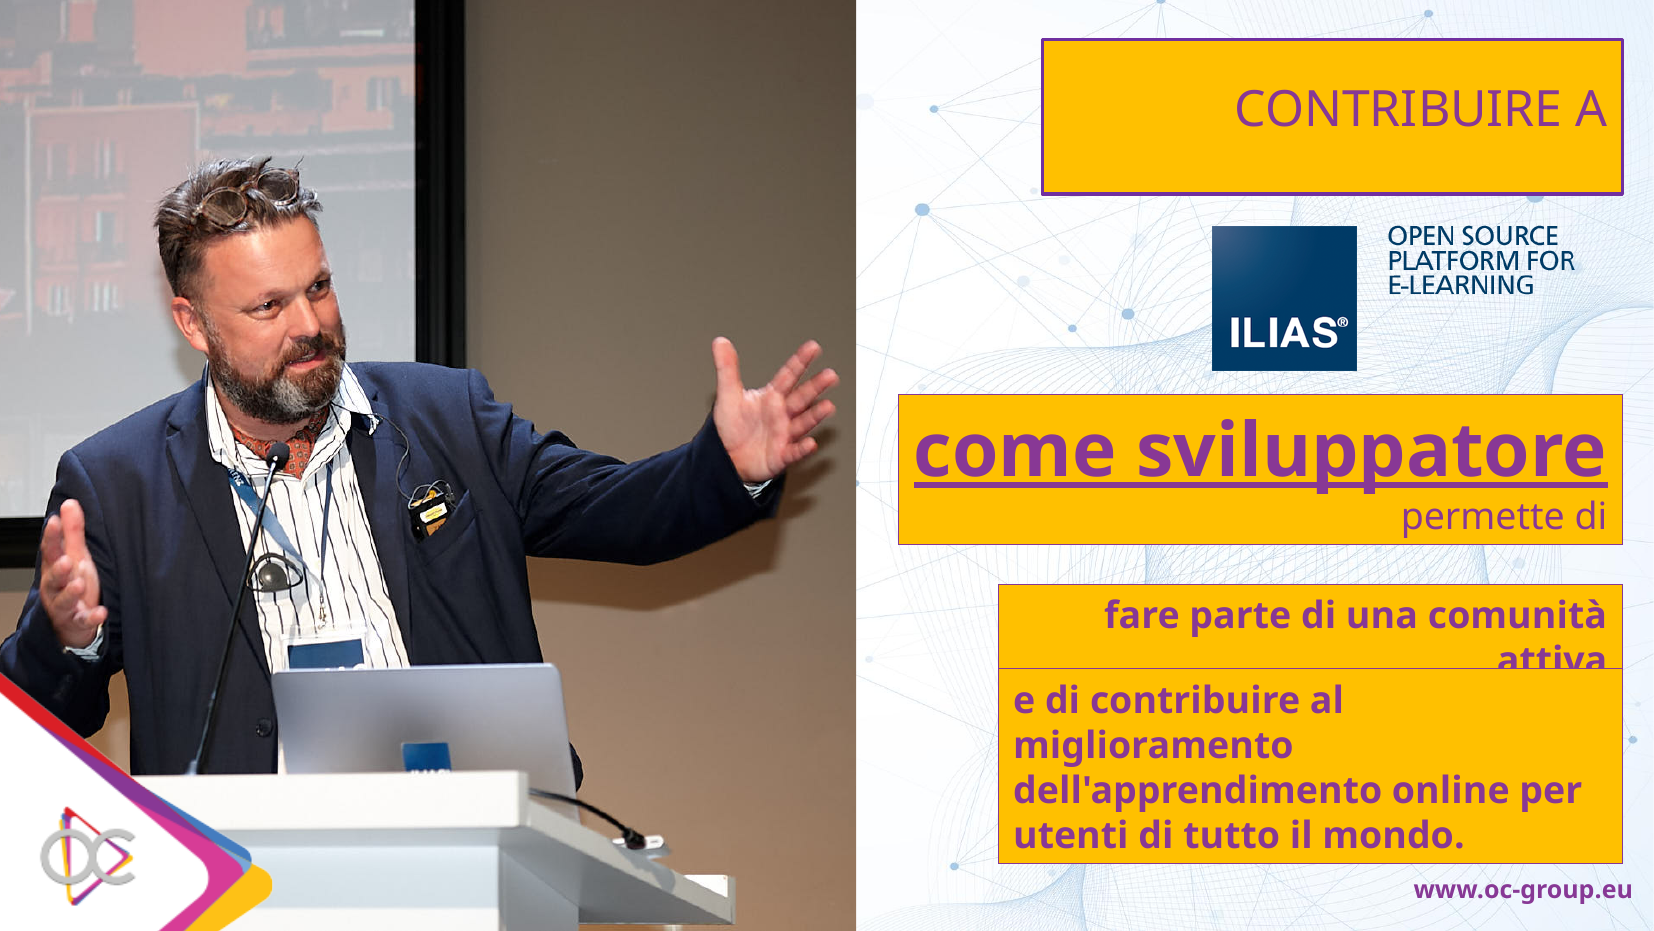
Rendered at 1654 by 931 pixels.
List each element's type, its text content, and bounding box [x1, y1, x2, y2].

picture [0, 0, 1654, 931]
text_box e di contribuire al miglioramento dell'apprendimento online per utenti di tutto il mondo. [998, 668, 1623, 864]
text_box www.oc-group.eu [1398, 866, 1654, 916]
text_box come sviluppatore permette di [898, 394, 1623, 545]
text_box CONTRIBUIRE A [1042, 39, 1623, 195]
text_box fare parte di una comunità attiva [998, 584, 1623, 668]
